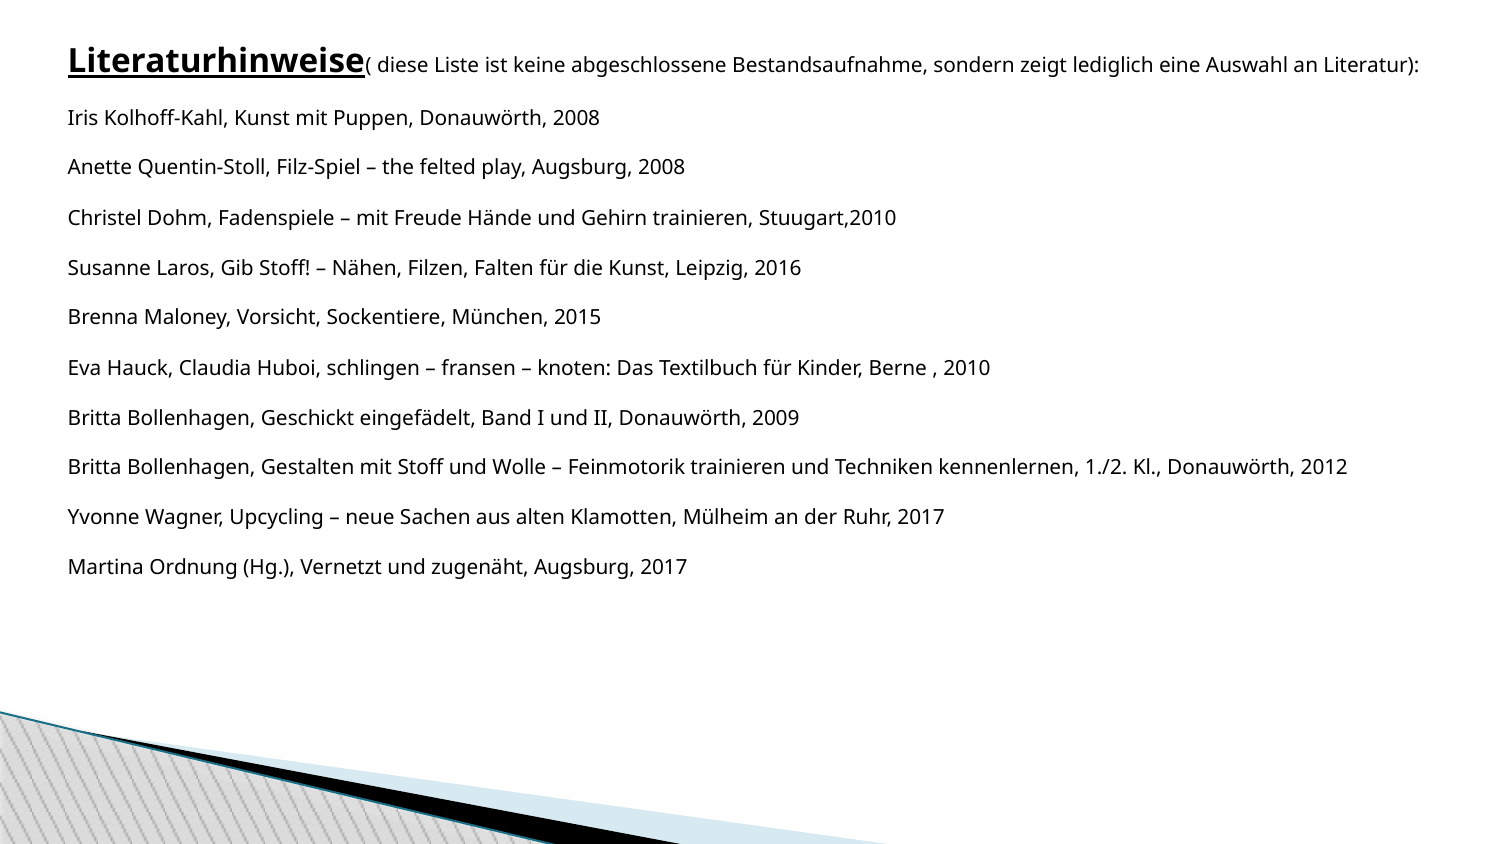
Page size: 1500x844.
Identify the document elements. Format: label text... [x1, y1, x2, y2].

text_box Literaturhinweise( diese Liste ist keine abgeschlossene Bestandsaufnahme, sondern zeigt lediglich eine Auswahl an Literatur): Iris Kolhoff-Kahl, Kunst mit Puppen, Donauwörth, 2008 Anette Quentin-Stoll, Filz-Spiel – the felted play, Augsburg, 2008 Christel Dohm, Fadenspiele – mit Freude Hände und Gehirn trainieren, Stuugart,2010 Susanne Laros, Gib Stoff! – Nähen, Filzen, Falten für die Kunst, Leipzig, 2016 Brenna Maloney, Vorsicht, Sockentiere, München, 2015 Eva Hauck, Claudia Huboi, schlingen – fransen – knoten: Das Textilbuch für Kinder, Berne , 2010 Britta Bollenhagen, Geschickt eingefädelt, Band I und II, Donauwörth, 2009 Britta Bollenhagen, Gestalten mit Stoff und Wolle – Feinmotorik trainieren und Techniken kennenlernen, 1./2. Kl., Donauwörth, 2012 Yvonne Wagner, Upcycling – neue Sachen aus alten Klamotten, Mülheim an der Ruhr, 2017 Martina Ordnung (Hg.), Vernetzt und zugenäht, Augsburg, 2017 [53, 32, 1471, 637]
